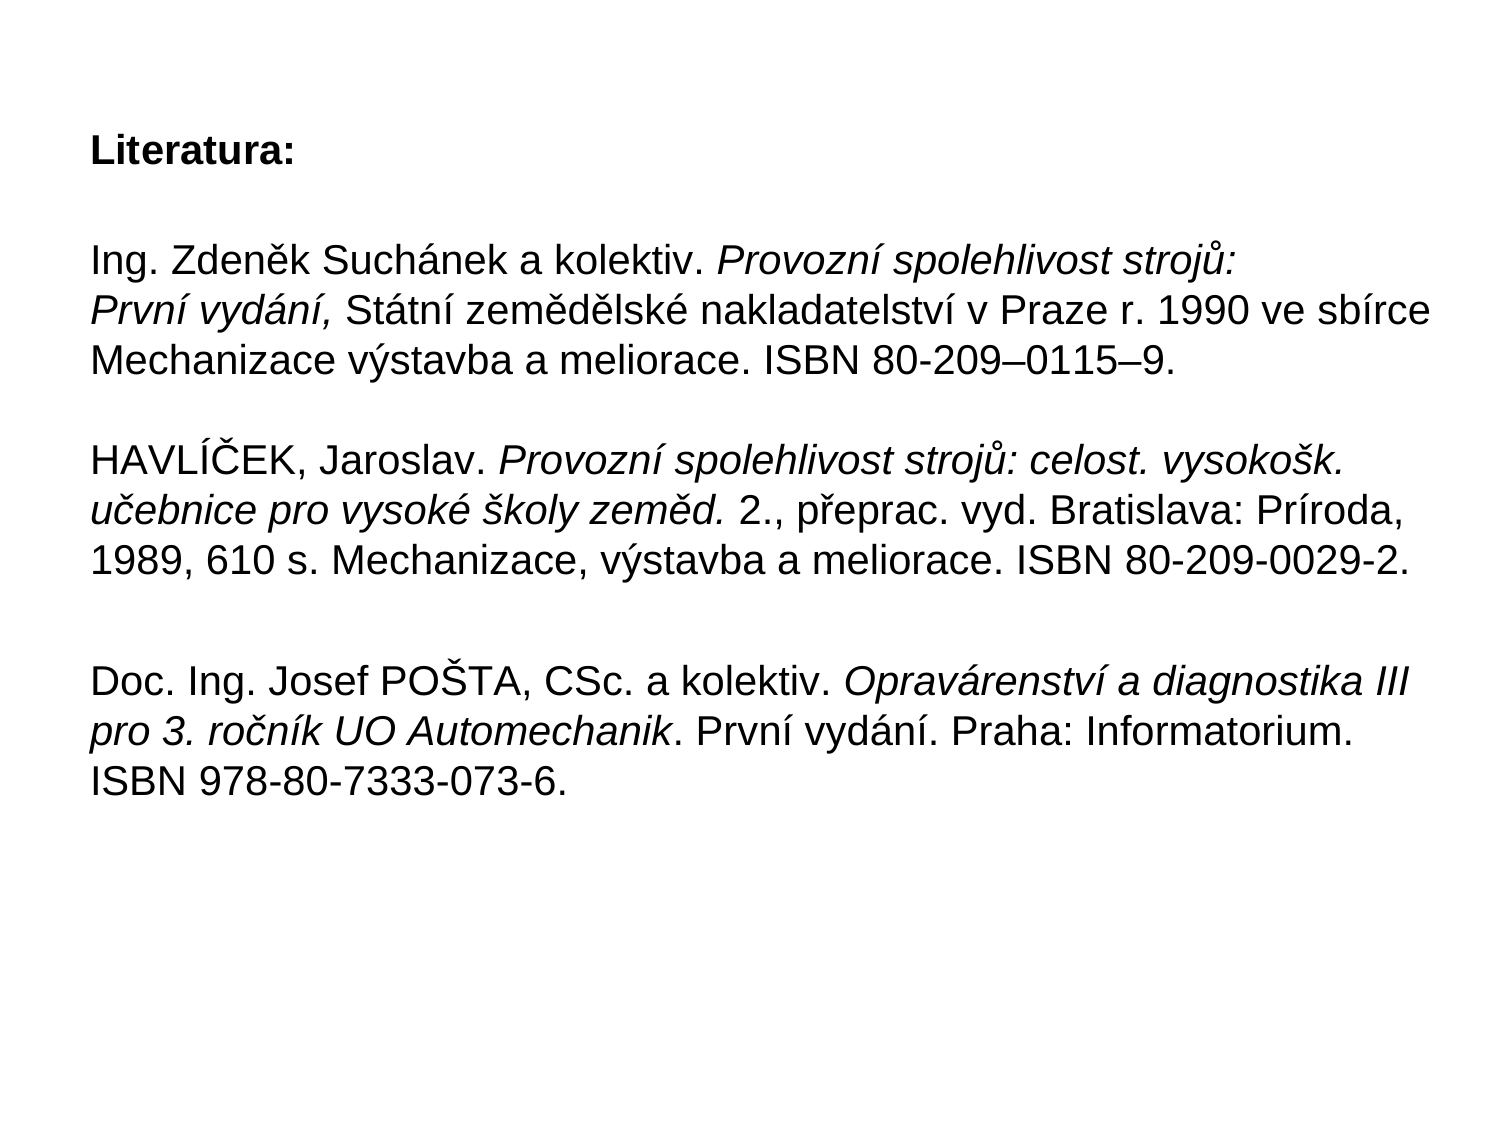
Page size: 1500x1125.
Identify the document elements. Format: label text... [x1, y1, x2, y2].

list Literatura: Ing. Zdeněk Suchánek a kolektiv. Provozní spolehlivost strojů: První vydání, Státní zemědělské nakladatelství v Praze r. 1990 ve sbírce Mechanizace výstavba a meliorace. ISBN 80-209–0115–9. HAVLÍČEK, Jaroslav. Provozní spolehlivost strojů: celost. vysokošk. učebnice pro vysoké školy zeměd. 2., přeprac. vyd. Bratislava: Príroda, 1989, 610 s. Mechanizace, výstavba a meliorace. ISBN 80-209-0029-2. Doc. Ing. Josef POŠTA, CSc. a kolektiv. Opravárenství a diagnostika III pro 3. ročník UO Automechanik. První vydání. Praha: Informatorium. ISBN 978-80-7333-073-6. [75, 54, 1447, 1059]
